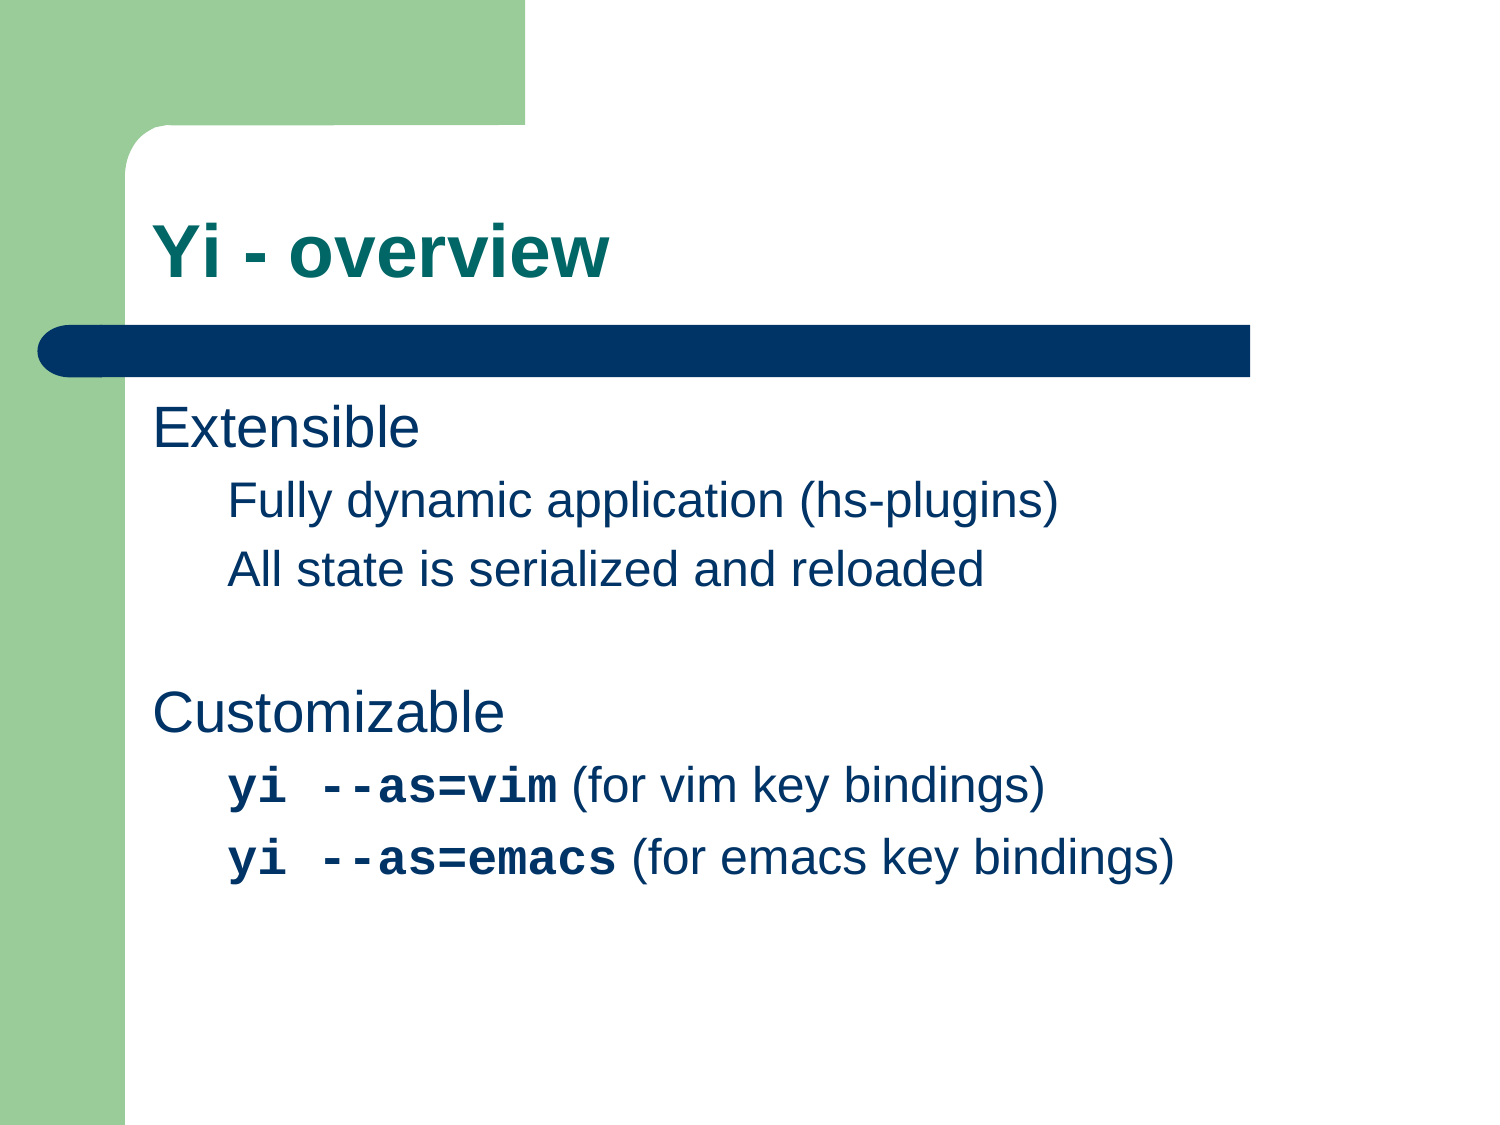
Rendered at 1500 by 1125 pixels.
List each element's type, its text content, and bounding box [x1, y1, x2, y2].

title Yi - overview [136, 136, 1414, 301]
list Extensible Fully dynamic application (hs-plugins) All state is serialized and reloaded Customizable yi --as=vim (for vim key bindings) yi --as=emacs (for emacs key bindings) [137, 387, 1400, 1005]
